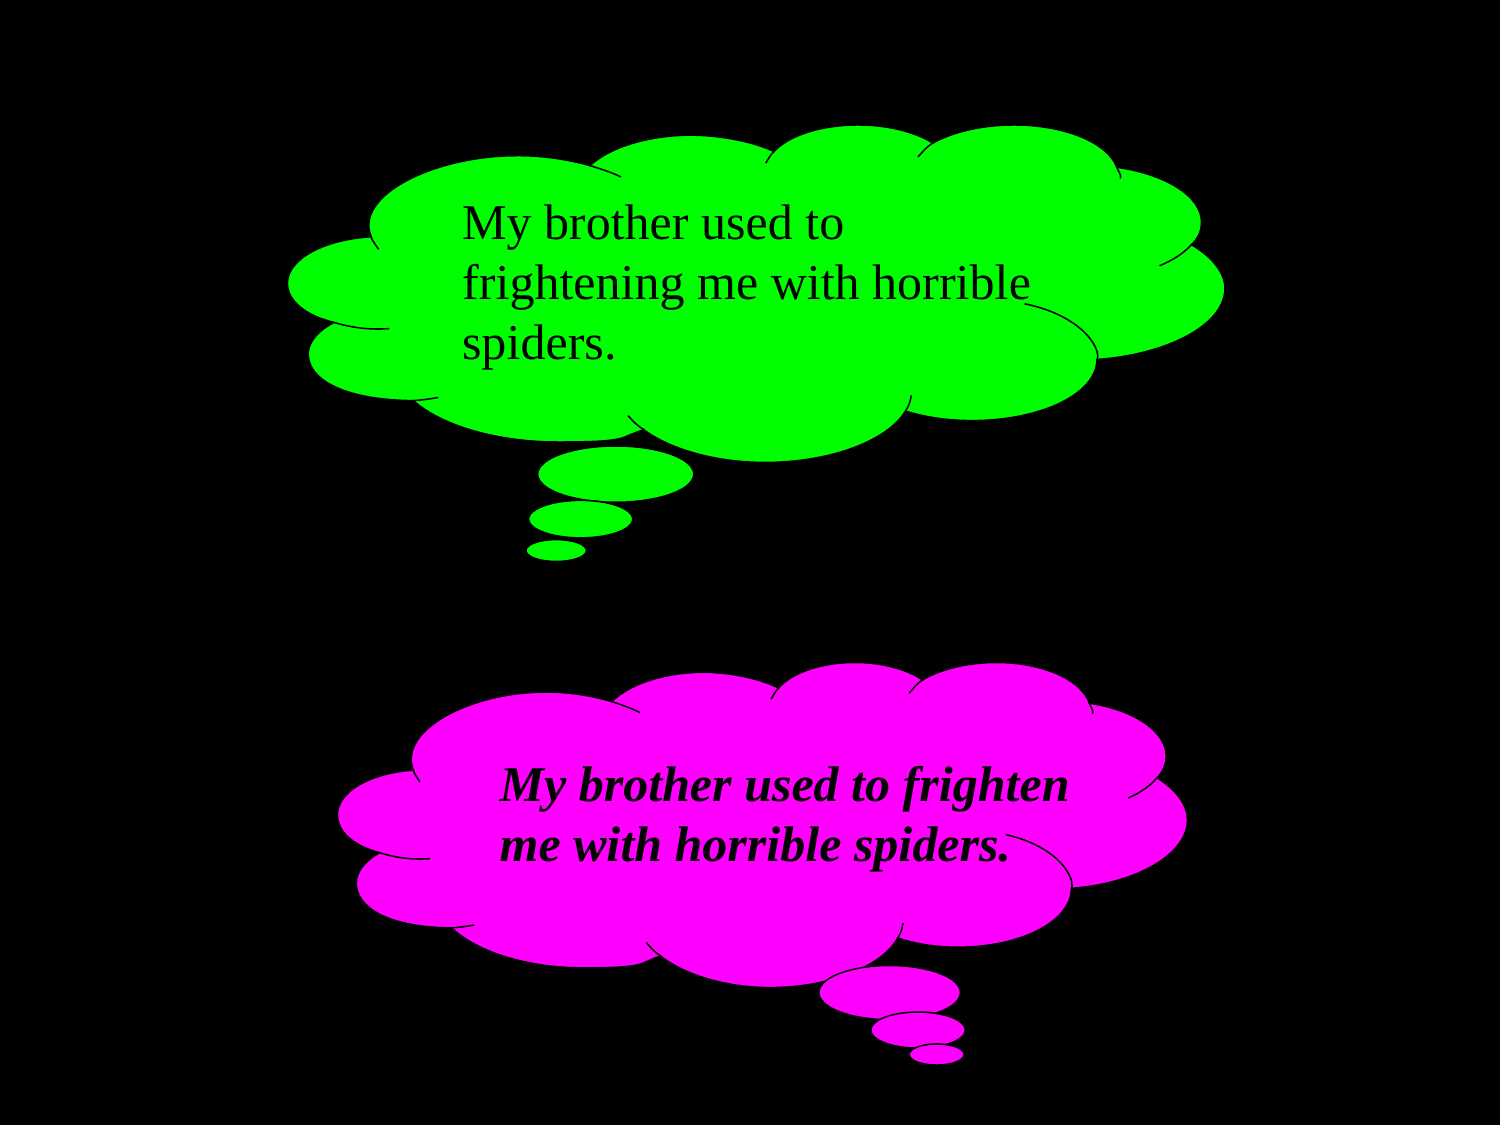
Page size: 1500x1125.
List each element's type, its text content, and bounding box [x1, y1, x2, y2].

text_box My brother used to frightening me with horrible spiders. [447, 181, 1088, 378]
text_box [525, 539, 587, 562]
text_box [287, 124, 1225, 463]
text_box My brother used to frighten me with horrible spiders. [484, 744, 1126, 880]
text_box [337, 662, 1188, 1066]
text_box [528, 445, 694, 538]
